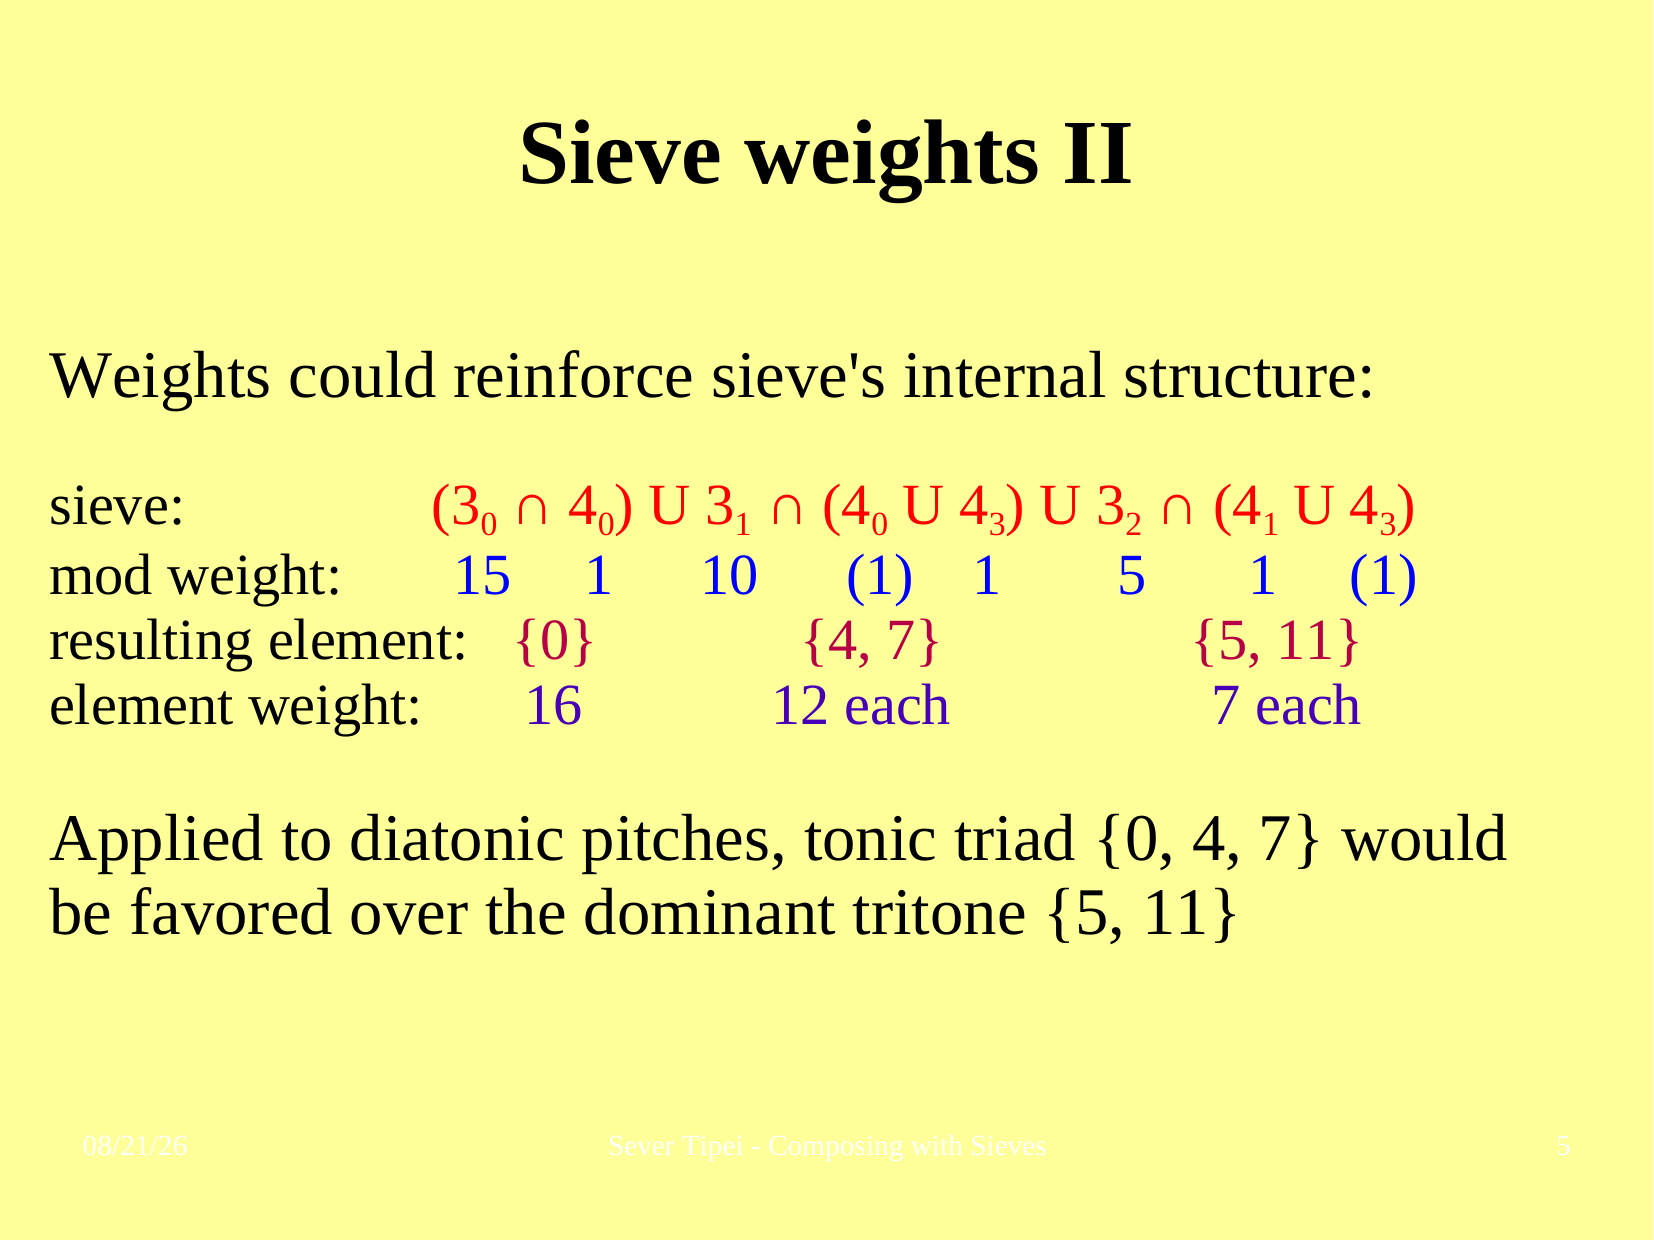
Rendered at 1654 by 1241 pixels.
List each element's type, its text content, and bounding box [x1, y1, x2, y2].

subtitle Weights could reinforce sieve's internal structure: sieve: (30 ∩ 40) U 31 ∩ (40 U 43) U 32 ∩ (41 U 43) mod weight: 15 1 10 (1) 1 5 1 (1) resulting element: {0} {4, 7} {5, 11} element weight: 16 12 each 7 each Applied to diatonic pitches, tonic triad {0, 4, 7} would be favored over the dominant tritone {5, 11} [49, 263, 1538, 1143]
title Sieve weights II [82, 49, 1571, 257]
